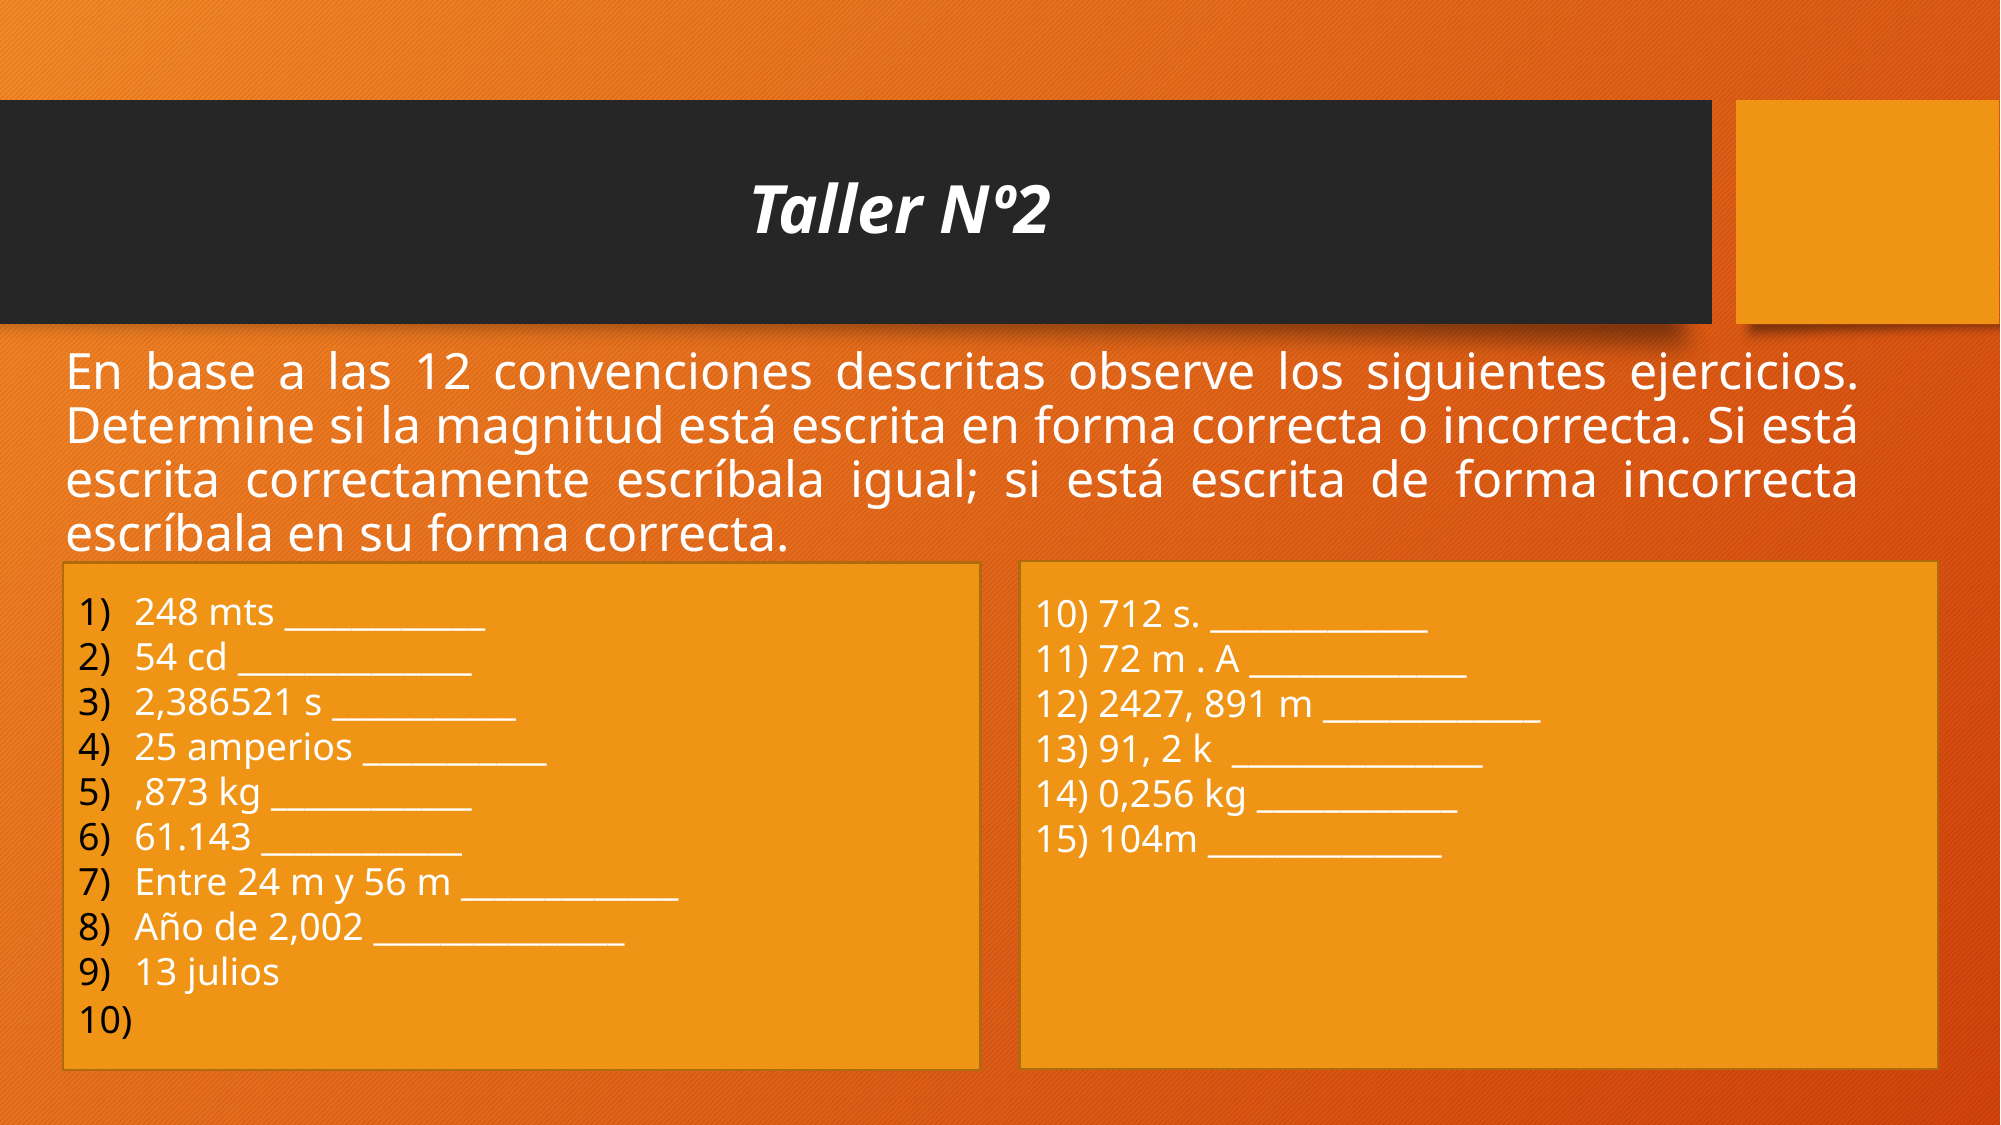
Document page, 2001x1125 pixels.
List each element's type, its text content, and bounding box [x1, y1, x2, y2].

title Taller Nº2 [111, 123, 1689, 301]
text_box 248 mts ____________ 54 cd ______________ 2,386521 s ___________ 25 amperios ___________ ,873 kg ____________ 61.143 ____________ Entre 24 m y 56 m _____________ Año de 2,002 _______________ 13 julios [63, 563, 980, 1070]
list En base a las 12 convenciones descritas observe los siguientes ejercicios. Determine si la magnitud está escrita en forma correcta o incorrecta. Si está escrita correctamente escríbala igual; si está escrita de forma incorrecta escríbala en su forma correcta. [50, 339, 1937, 1094]
text_box 10) 712 s. _____________ 11) 72 m . A _____________ 12) 2427, 891 m _____________ 13) 91, 2 k _______________ 14) 0,256 kg ____________ 15) 104m ______________ [1020, 561, 1938, 1069]
